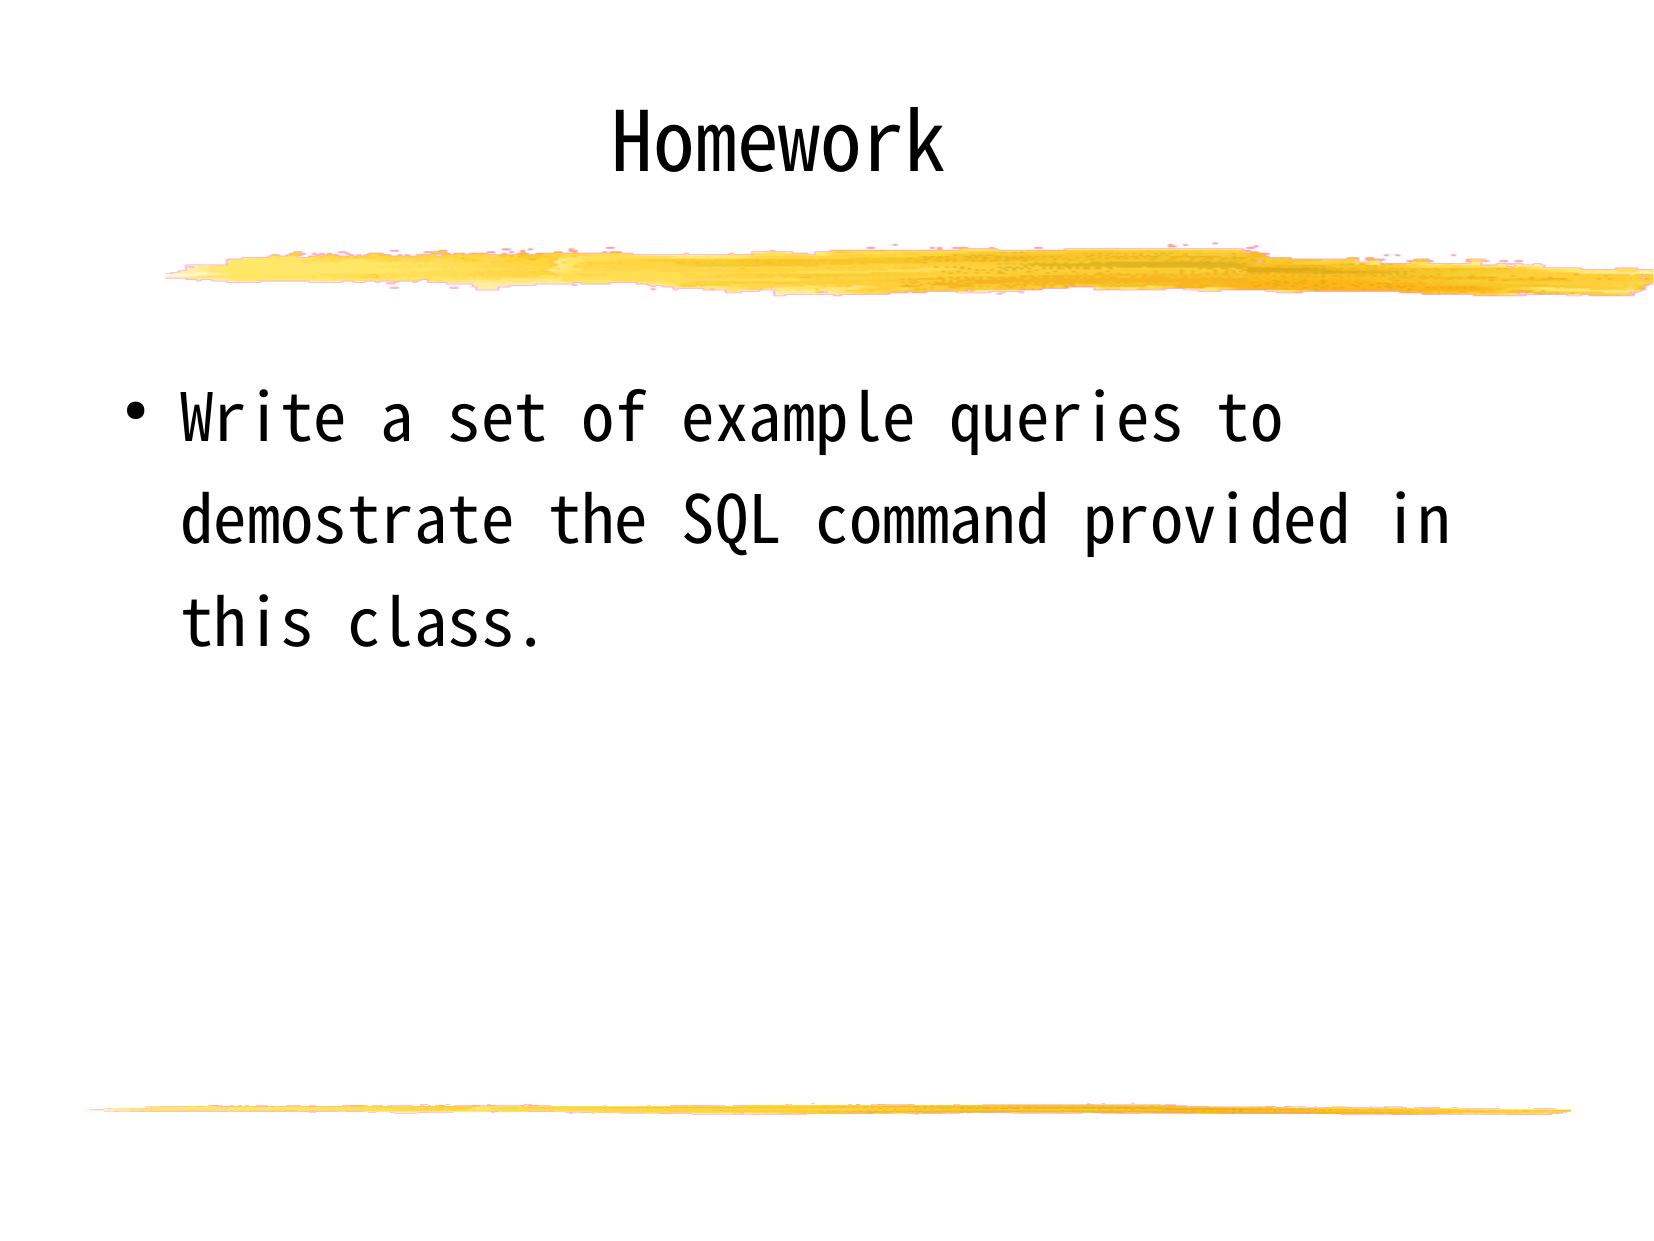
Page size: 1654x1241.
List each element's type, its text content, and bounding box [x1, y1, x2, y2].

list Write a set of example queries to demostrate the SQL command provided in this class. [124, 358, 1530, 1103]
picture [165, 237, 1654, 308]
picture [82, 1102, 1571, 1117]
title Homework [76, 28, 1482, 235]
